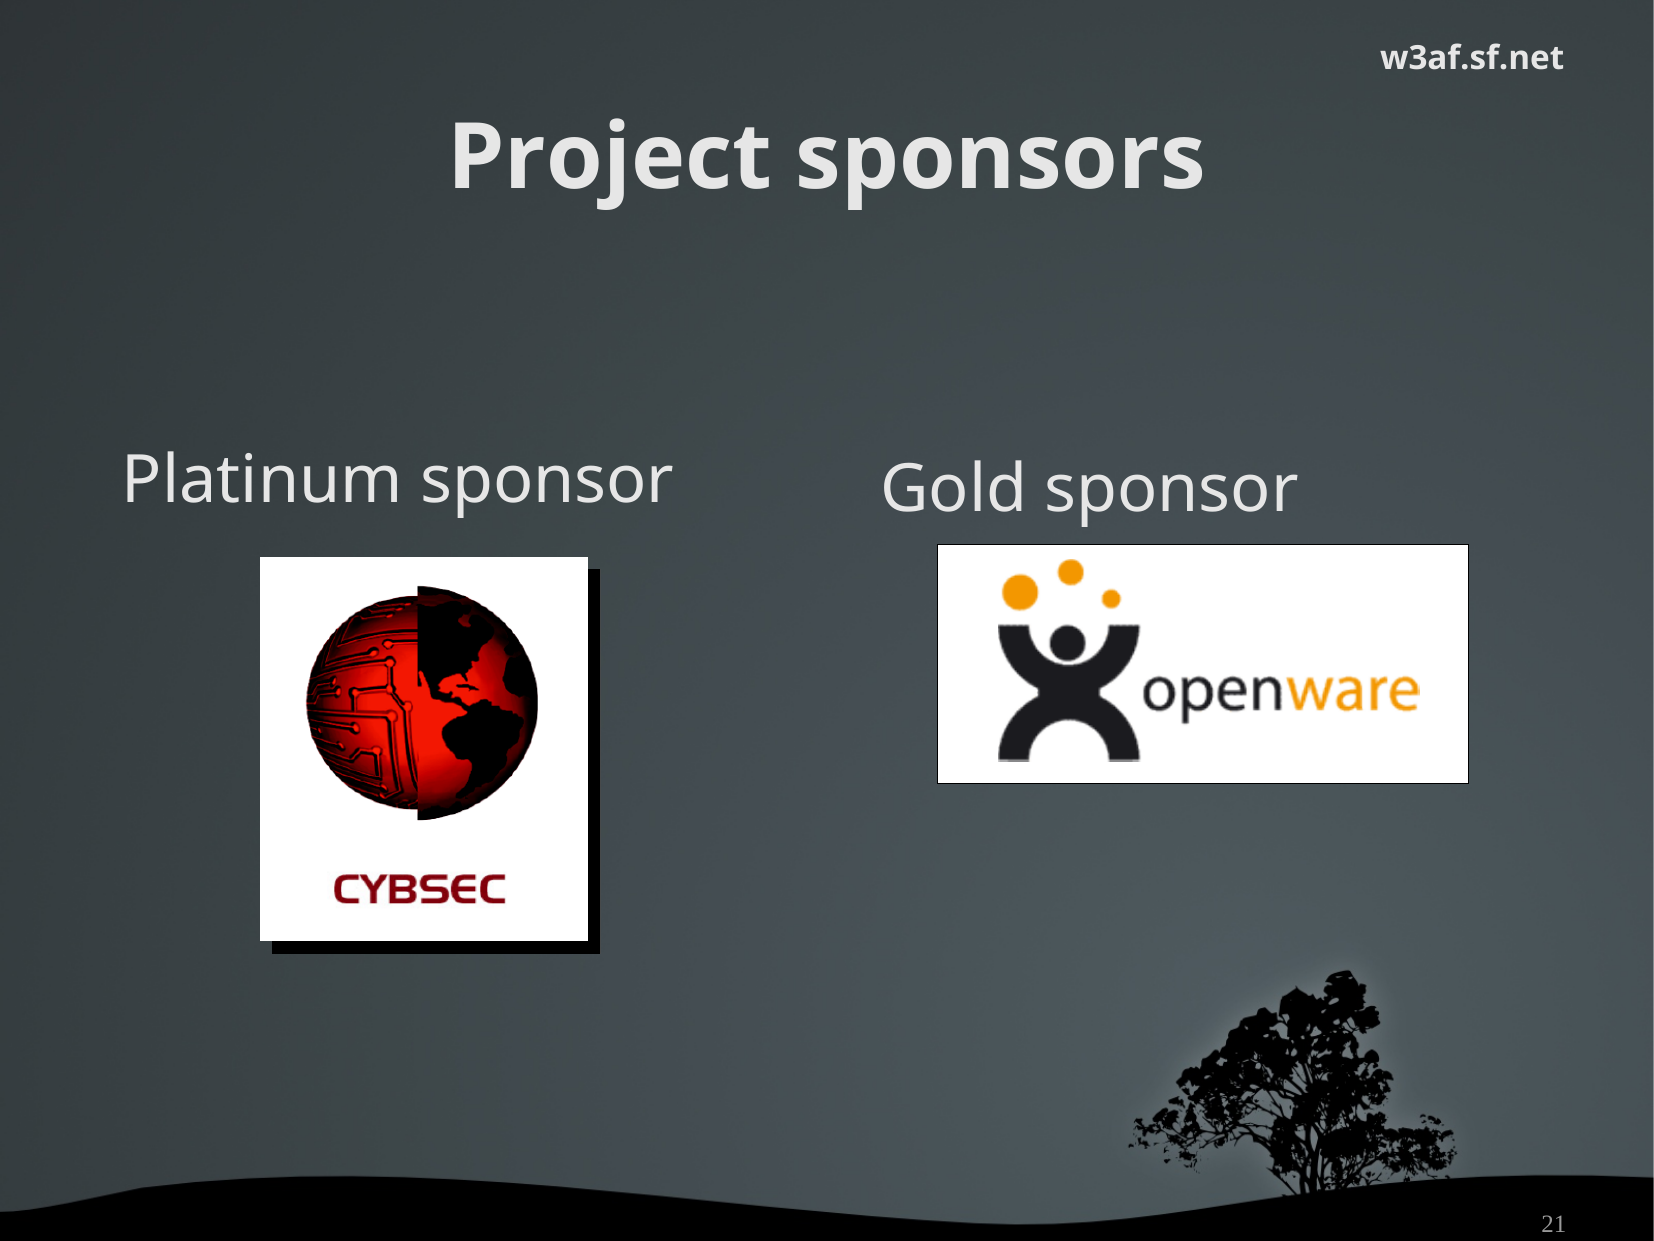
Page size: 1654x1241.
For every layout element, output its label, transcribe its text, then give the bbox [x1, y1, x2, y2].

list Gold sponsor [862, 439, 1509, 518]
title Project sponsors [82, 49, 1571, 257]
picture [0, 0, 1654, 1241]
title w3af.sf.net [1290, 0, 1654, 113]
text_box [937, 544, 1469, 784]
list Platinum sponsor [104, 431, 751, 510]
